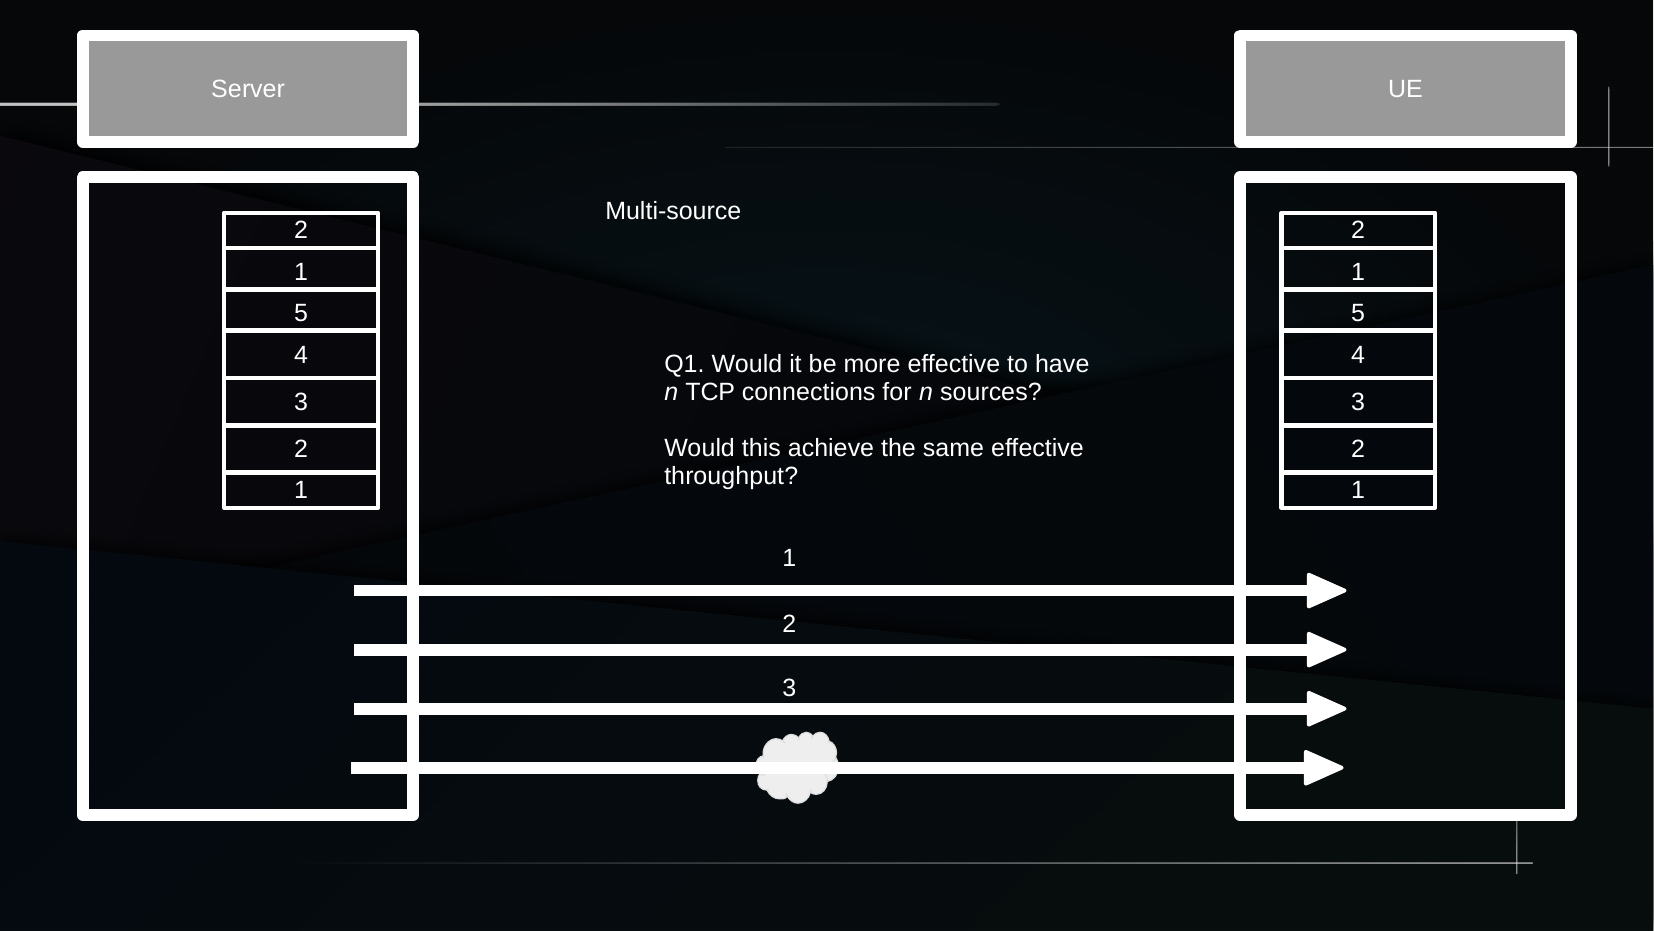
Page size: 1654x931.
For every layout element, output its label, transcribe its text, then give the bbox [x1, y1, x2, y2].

text_box 5 [1257, 302, 1459, 343]
text_box Multi-source [590, 189, 1028, 232]
text_box [756, 732, 838, 762]
text_box 2 [200, 432, 402, 479]
text_box 1 [1257, 260, 1459, 302]
text_box 3 [200, 384, 402, 432]
picture [0, 0, 1654, 931]
text_box 1 [200, 260, 402, 302]
text_box 2 [1257, 432, 1459, 479]
text_box 3 [767, 665, 863, 709]
text_box 2 [1257, 200, 1459, 260]
text_box Server [82, 35, 414, 142]
text_box 5 [200, 302, 402, 343]
text_box 2 [767, 602, 863, 646]
text_box 1 [200, 479, 402, 520]
text_box [757, 774, 837, 804]
text_box 4 [1257, 343, 1459, 384]
text_box 1 [767, 535, 863, 579]
text_box 3 [1257, 384, 1459, 432]
text_box UE [1240, 35, 1571, 142]
text_box 2 [200, 200, 402, 260]
text_box Q1. Would it be more effective to have n TCP connections for n sources? Would this achieve the same effective throughput? [649, 342, 1123, 498]
text_box 1 [1257, 479, 1459, 520]
text_box 4 [200, 343, 402, 384]
